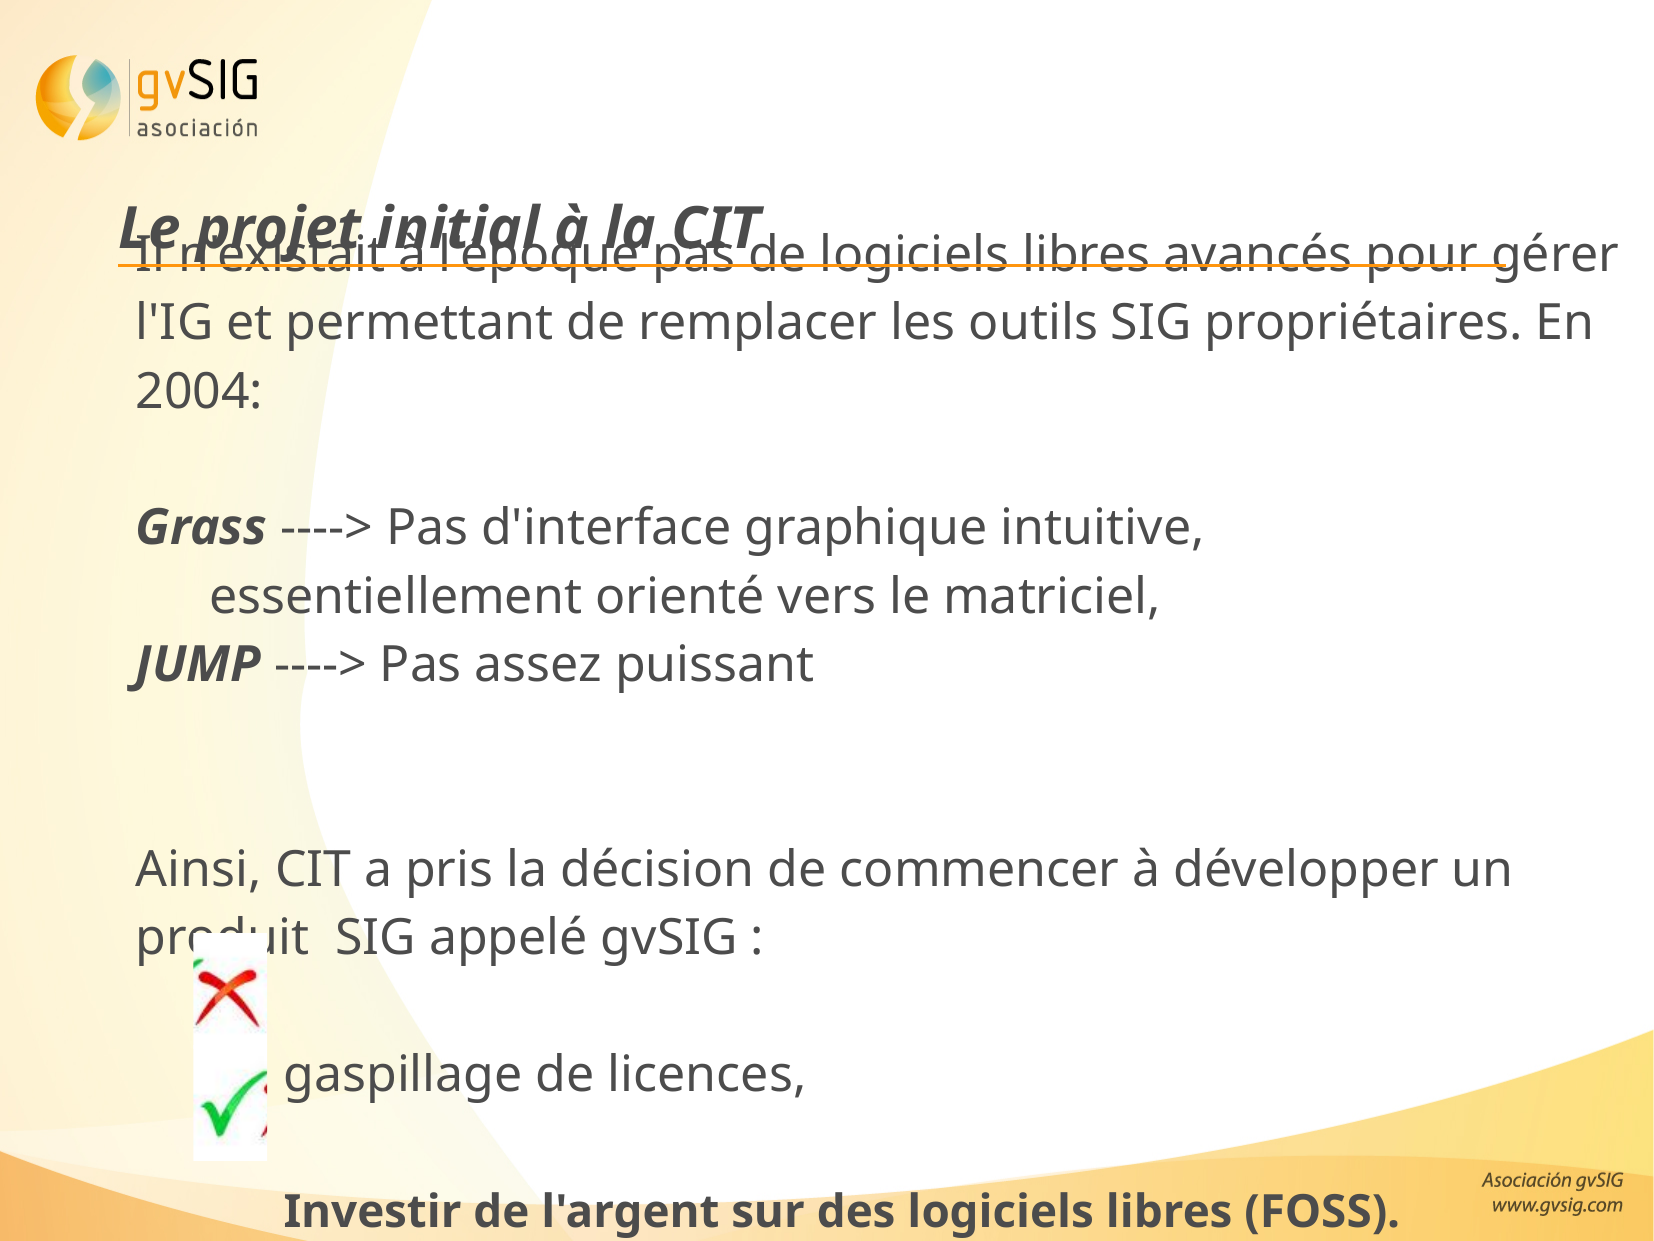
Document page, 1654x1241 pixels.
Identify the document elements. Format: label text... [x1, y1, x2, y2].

title Il n'existait à l'époque pas de logiciels libres avancés pour gérer l'IG et permettant de remplacer les outils SIG propriétaires. En 2004: Grass ----> Pas d'interface graphique intuitive, essentiellement orienté vers le matriciel, JUMP ----> Pas assez puissant Ainsi, CIT a pris la décision de commencer à développer un produit SIG appelé gvSIG : gaspillage de licences, Investir de l'argent sur des logiciels libres (FOSS). [135, 293, 1625, 1167]
title Le projet initial à la CIT [118, 177, 1607, 276]
picture [0, 0, 1654, 1241]
